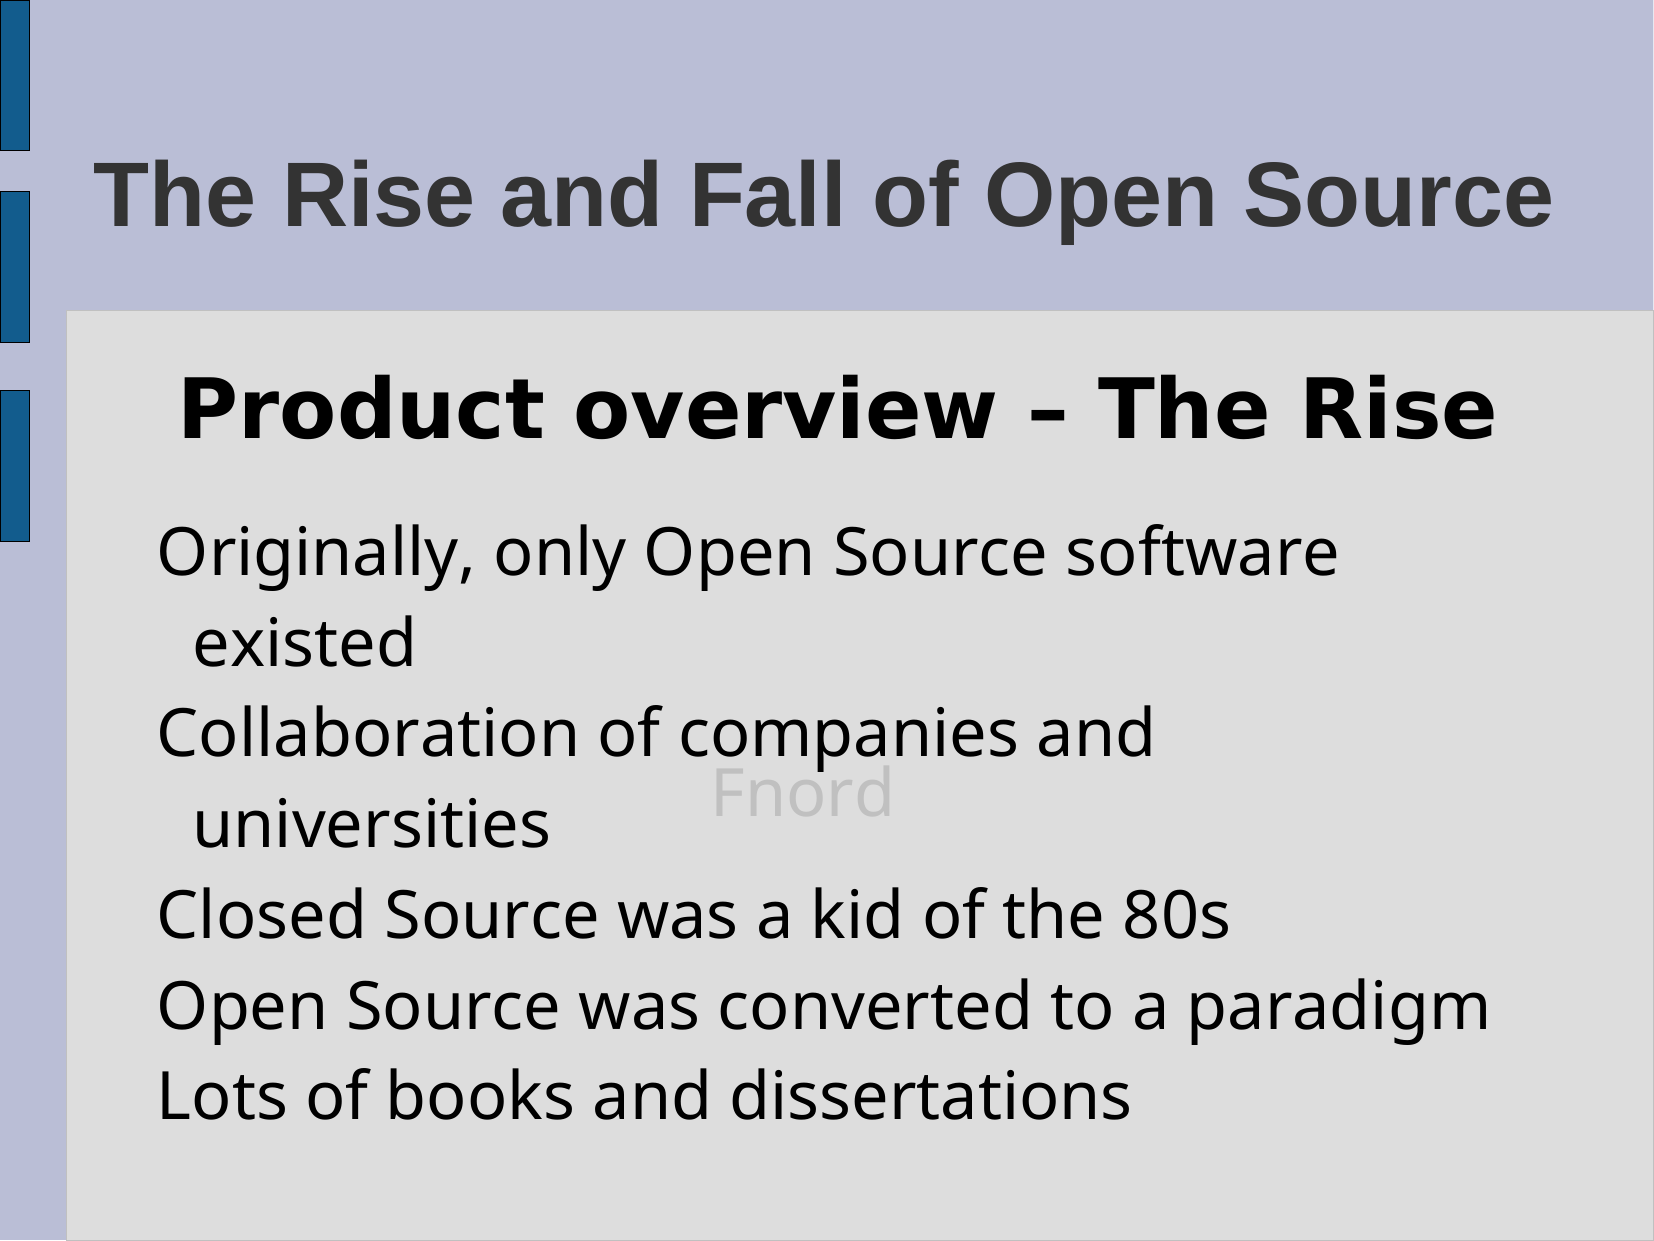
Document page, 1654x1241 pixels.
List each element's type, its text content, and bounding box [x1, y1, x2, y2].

subtitle Originally, only Open Source software existed Collaboration of companies and universities Closed Source was a kid of the 80s Open Source was converted to a paradigm Lots of books and dissertations [121, 525, 1534, 1119]
text_box Fnord [675, 750, 1060, 831]
title The Rise and Fall of Open Source [37, 98, 1613, 291]
text_box Product overview – The Rise [101, 354, 1576, 488]
